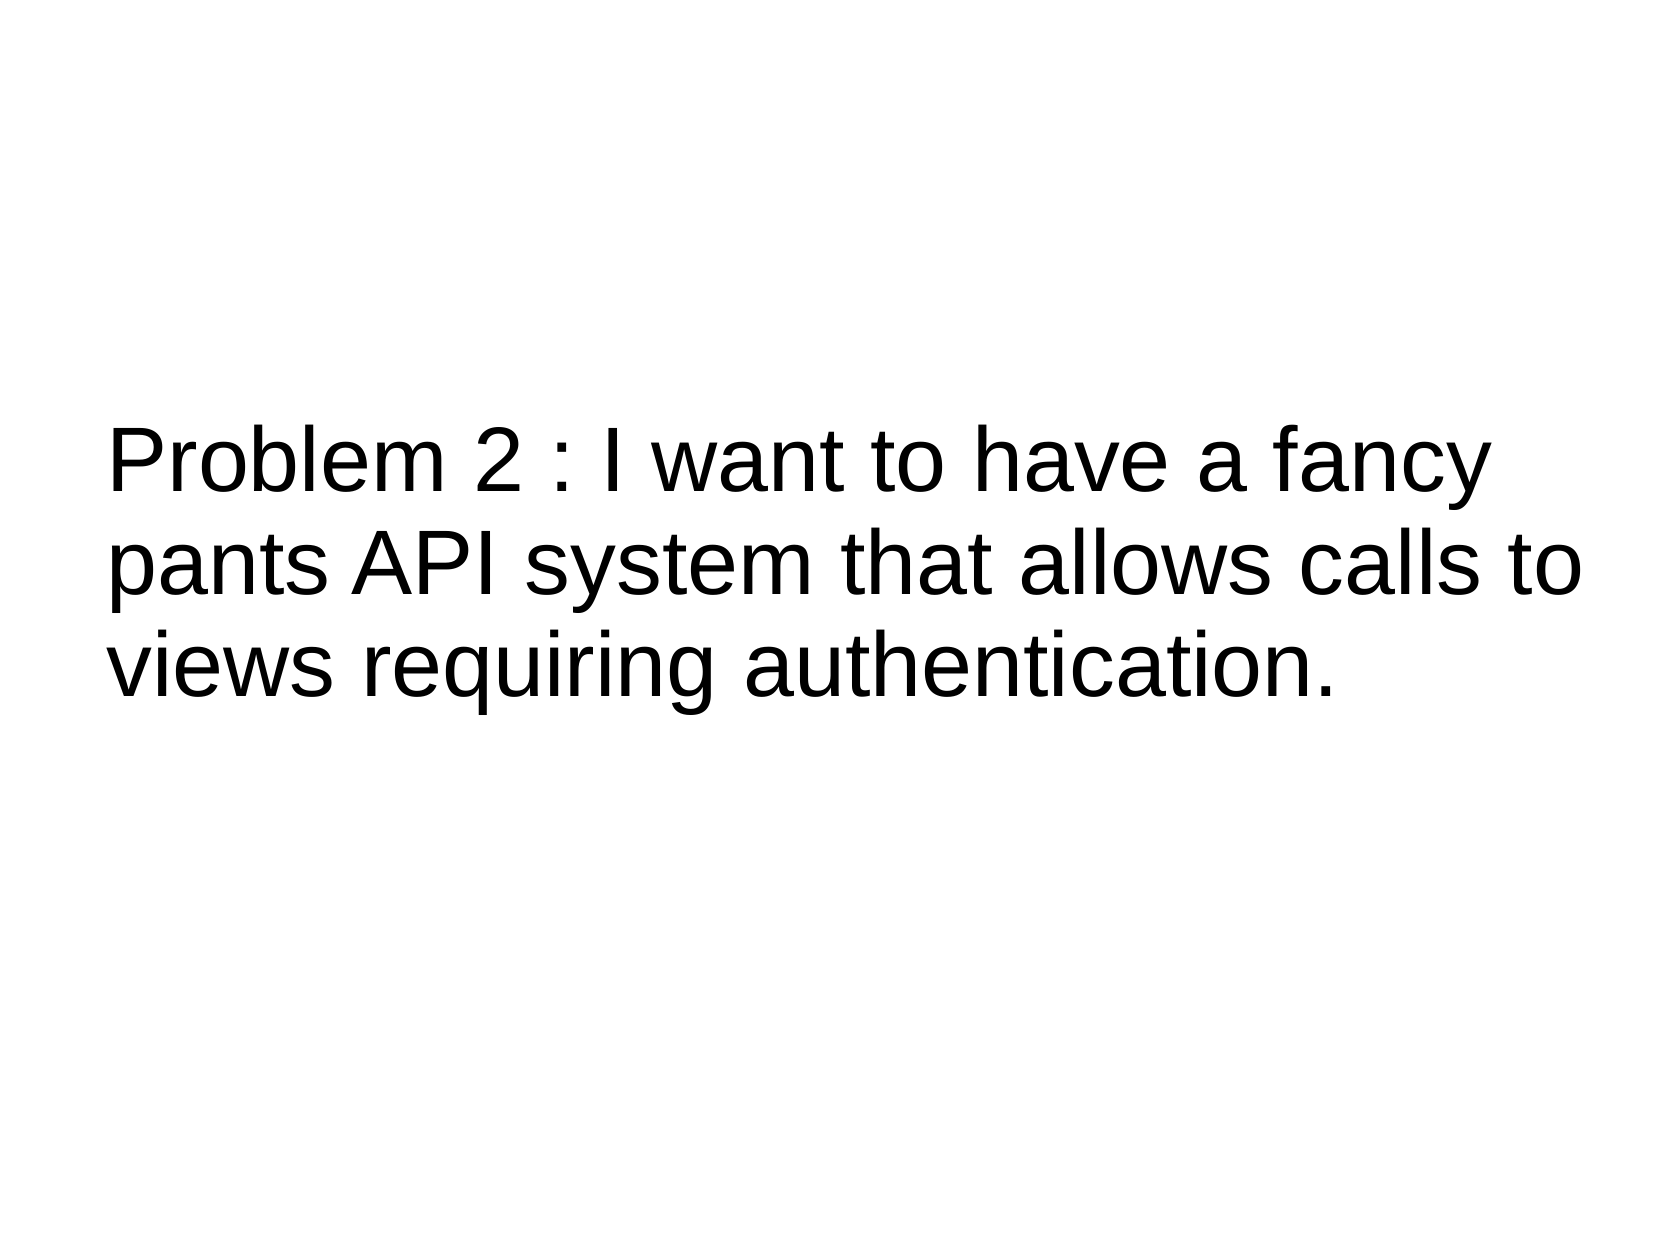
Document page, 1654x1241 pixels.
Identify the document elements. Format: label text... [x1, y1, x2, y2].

title Problem 2 : I want to have a fancy pants API system that allows calls to views requiring authentication. [106, 408, 1595, 717]
